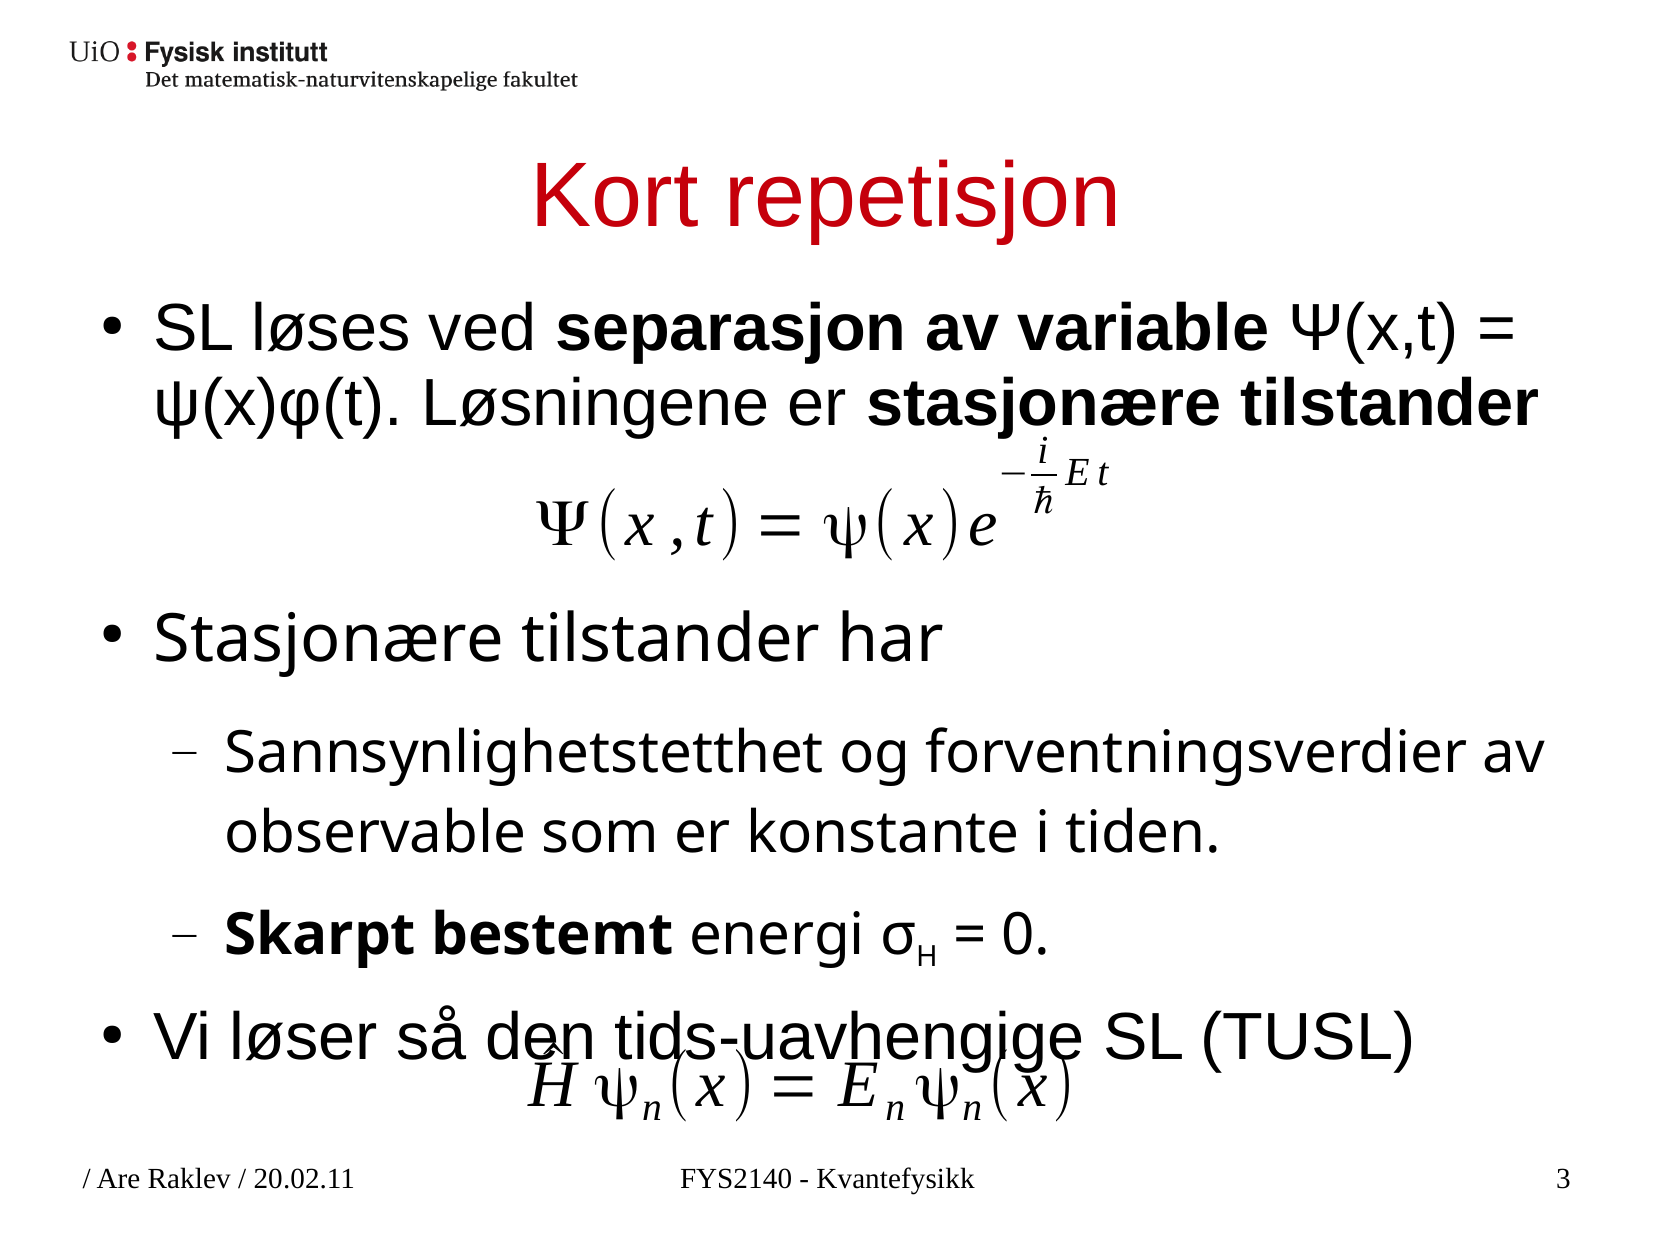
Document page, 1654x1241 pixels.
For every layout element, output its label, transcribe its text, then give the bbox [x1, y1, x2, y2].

chart [527, 427, 1115, 566]
chart [517, 1039, 1082, 1131]
picture [68, 37, 581, 93]
title Kort repetisjon [82, 90, 1571, 290]
list SL løses ved separasjon av variable Ψ(x,t) = ψ(x)φ(t). Løsningene er stasjonære tilstander Stasjonære tilstander har Sannsynlighetstetthet og forventningsverdier av observable som er konstante i tiden. Skarpt bestemt energi σH = 0. Vi løser så den tids-uavhengige SL (TUSL) [82, 290, 1576, 1095]
